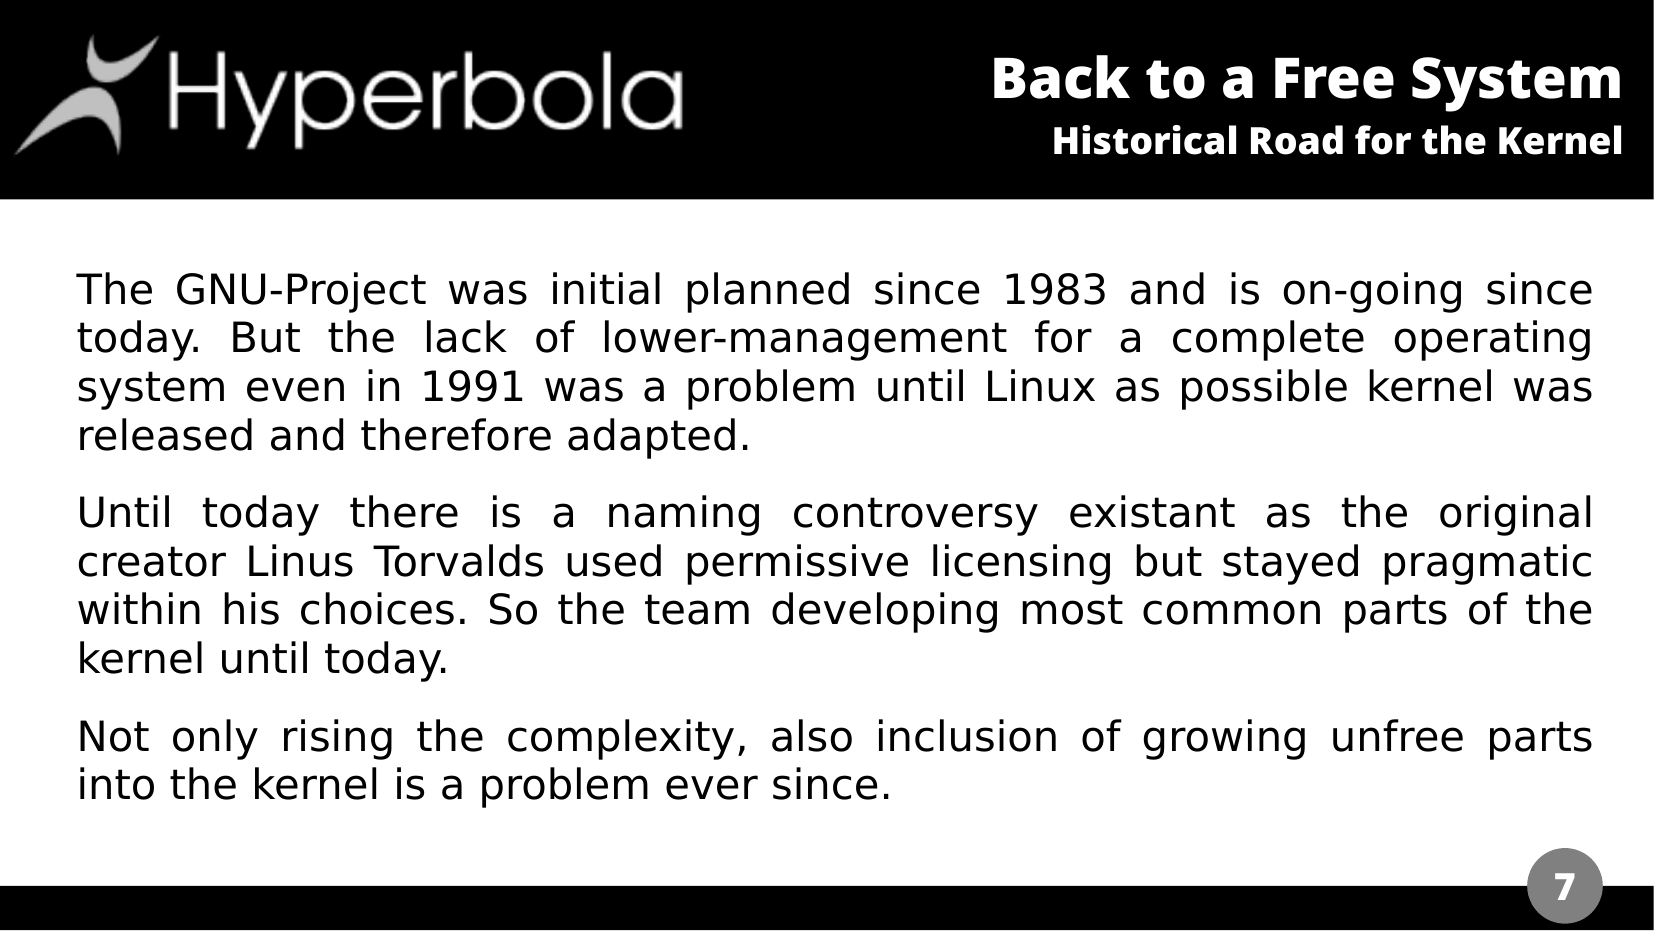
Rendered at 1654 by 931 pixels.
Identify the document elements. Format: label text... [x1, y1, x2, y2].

list The GNU-Project was initial planned since 1983 and is on-going since today. But the lack of lower-management for a complete operating system even in 1991 was a problem until Linux as possible kernel was released and therefore adapted. Until today there is a naming controversy existant as the original creator Linus Torvalds used permissive licensing but stayed pragmatic within his choices. So the team developing most common parts of the kernel until today. Not only rising the complexity, also inclusion of growing unfree parts into the kernel is a problem ever since. [59, 265, 1595, 857]
picture [11, 34, 691, 158]
title Back to a Free System Historical Road for the Kernel [708, 42, 1625, 161]
